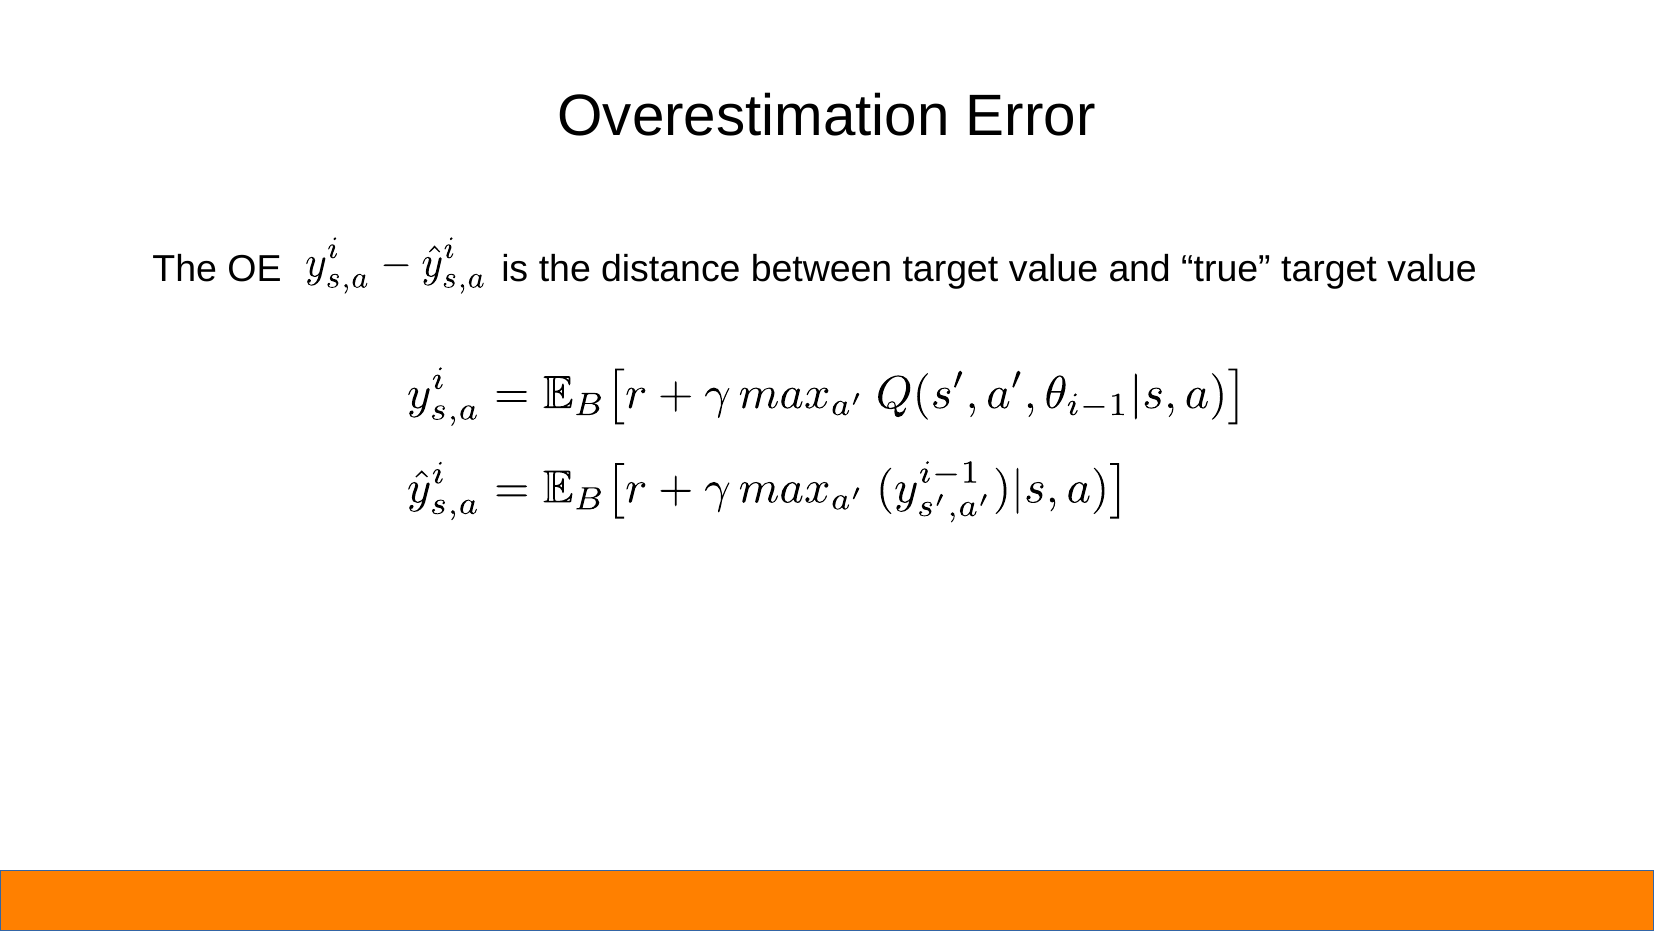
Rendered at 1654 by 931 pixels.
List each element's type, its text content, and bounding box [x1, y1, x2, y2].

text_box Overestimation Error [199, 75, 1454, 166]
picture [406, 367, 1247, 426]
text_box [0, 870, 1654, 931]
text_box The OE is the distance between target value and “true” target value [137, 239, 1516, 351]
picture [406, 461, 1129, 523]
picture [305, 237, 486, 294]
